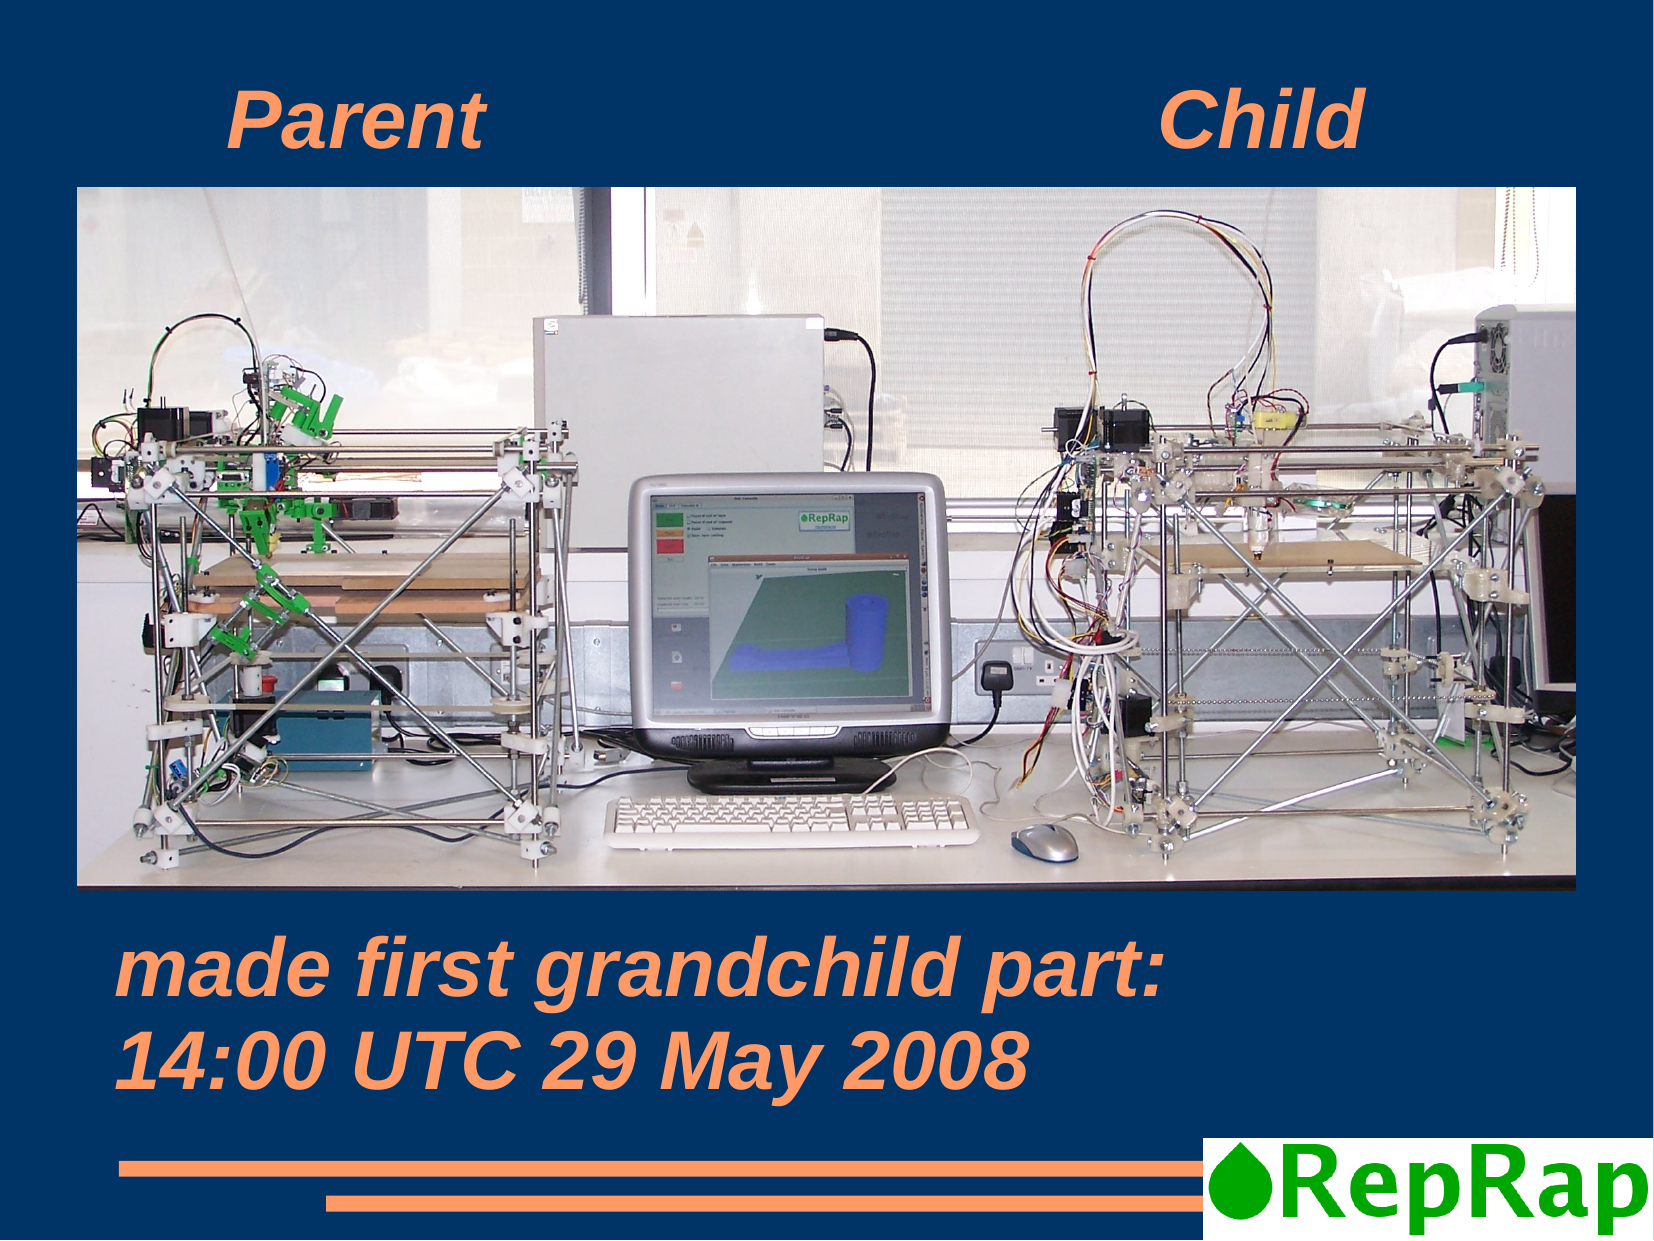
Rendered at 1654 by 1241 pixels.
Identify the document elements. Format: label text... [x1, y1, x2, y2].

picture [77, 187, 1576, 891]
text_box made first grandchild part: 14:00 UTC 29 May 2008 [114, 908, 1170, 1120]
picture [1203, 1138, 1654, 1241]
title Parent Child [226, 26, 1654, 214]
